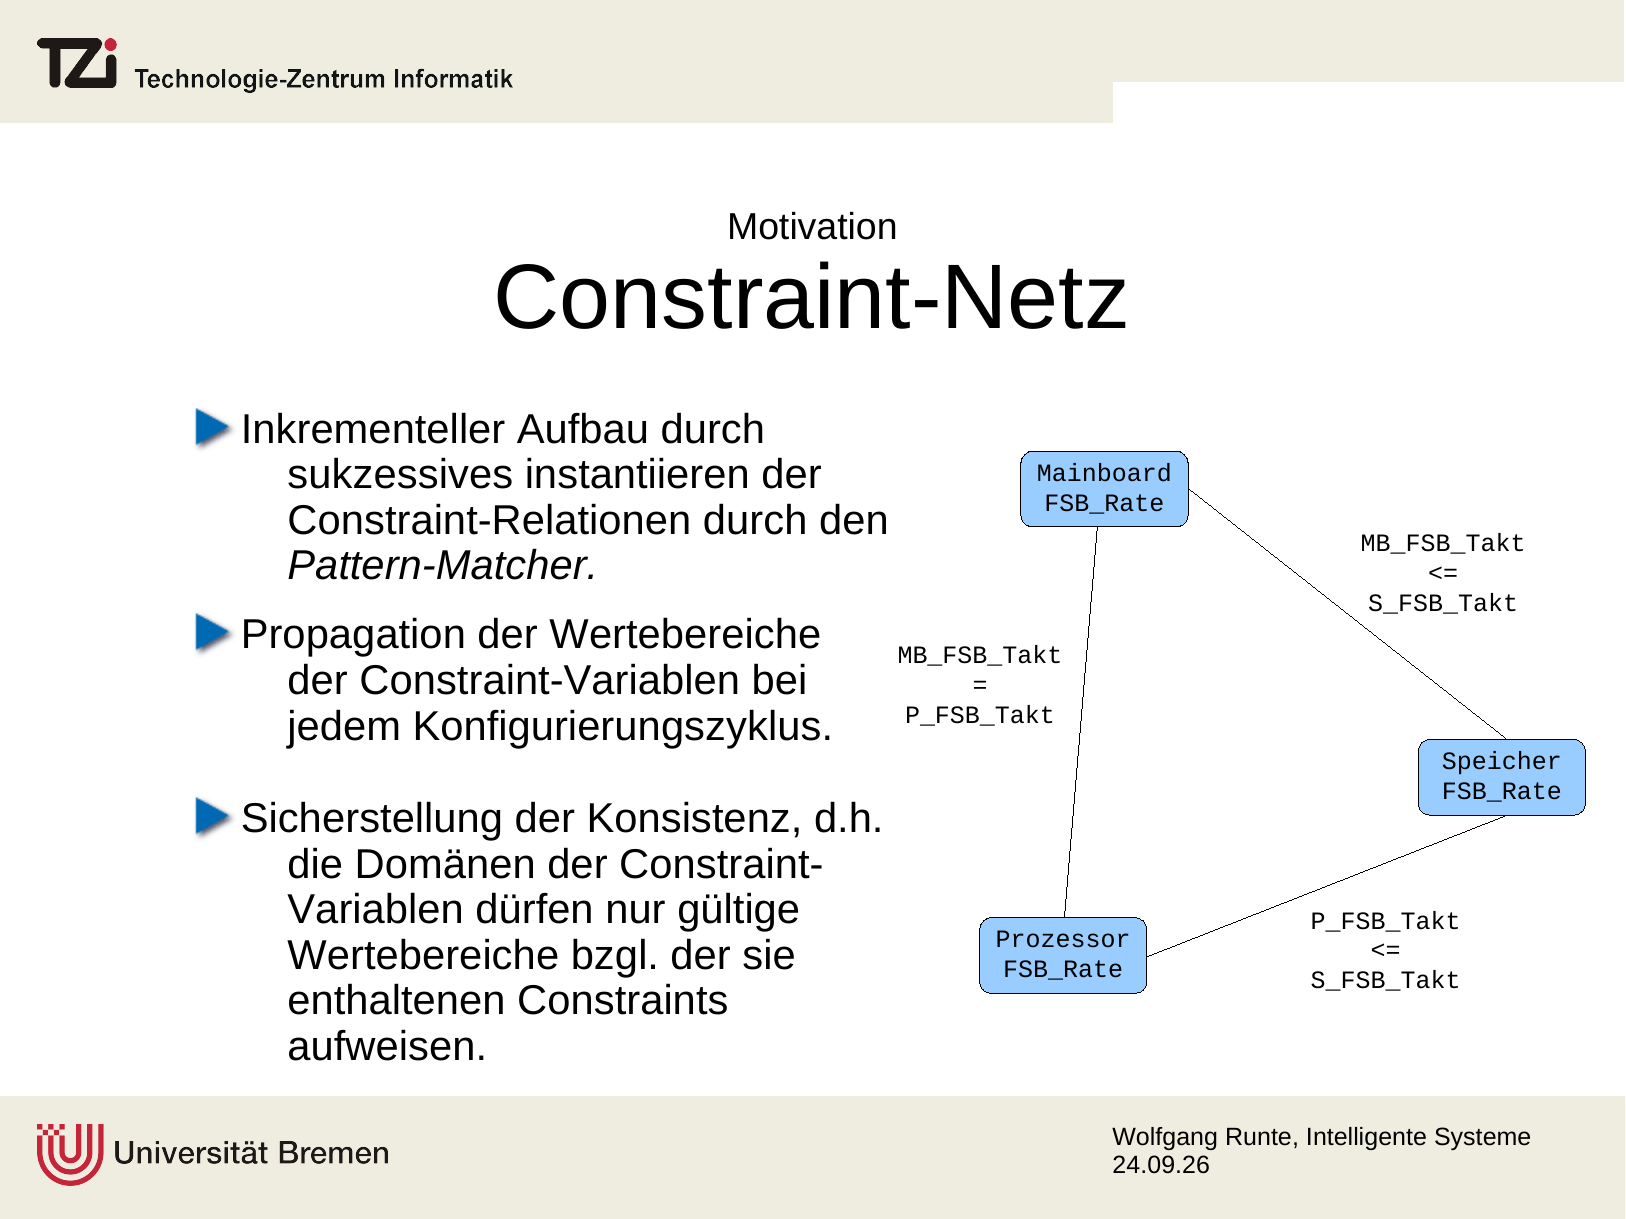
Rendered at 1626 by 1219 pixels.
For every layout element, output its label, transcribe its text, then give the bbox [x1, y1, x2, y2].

title Motivation Constraint-Netz [112, 162, 1513, 393]
list Inkrementeller Aufbau durch sukzessives instantiieren der Constraint-Relationen durch den Pattern-Matcher. Propagation der Wertebereiche der Constraint-Variablen bei jedem Konfigurierungszyklus. Sicherstellung der Konsistenz, d.h. die Domänen der Constraint-Variablen dürfen nur gültige Wertebereiche bzgl. der sie enthaltenen Constraints aufweisen. [43, 406, 892, 1076]
text_box Mainboard FSB_Rate [1020, 451, 1189, 527]
text_box Prozessor FSB_Rate [979, 917, 1147, 994]
text_box P_FSB_Takt <= S_FSB_Takt [1310, 906, 1461, 996]
picture [37, 1124, 388, 1186]
text_box MB_FSB_Takt = P_FSB_Takt [897, 641, 1063, 731]
text_box MB_FSB_Takt <= S_FSB_Takt [1360, 529, 1526, 619]
text_box Speicher FSB_Rate [1418, 739, 1586, 816]
picture [37, 38, 513, 93]
